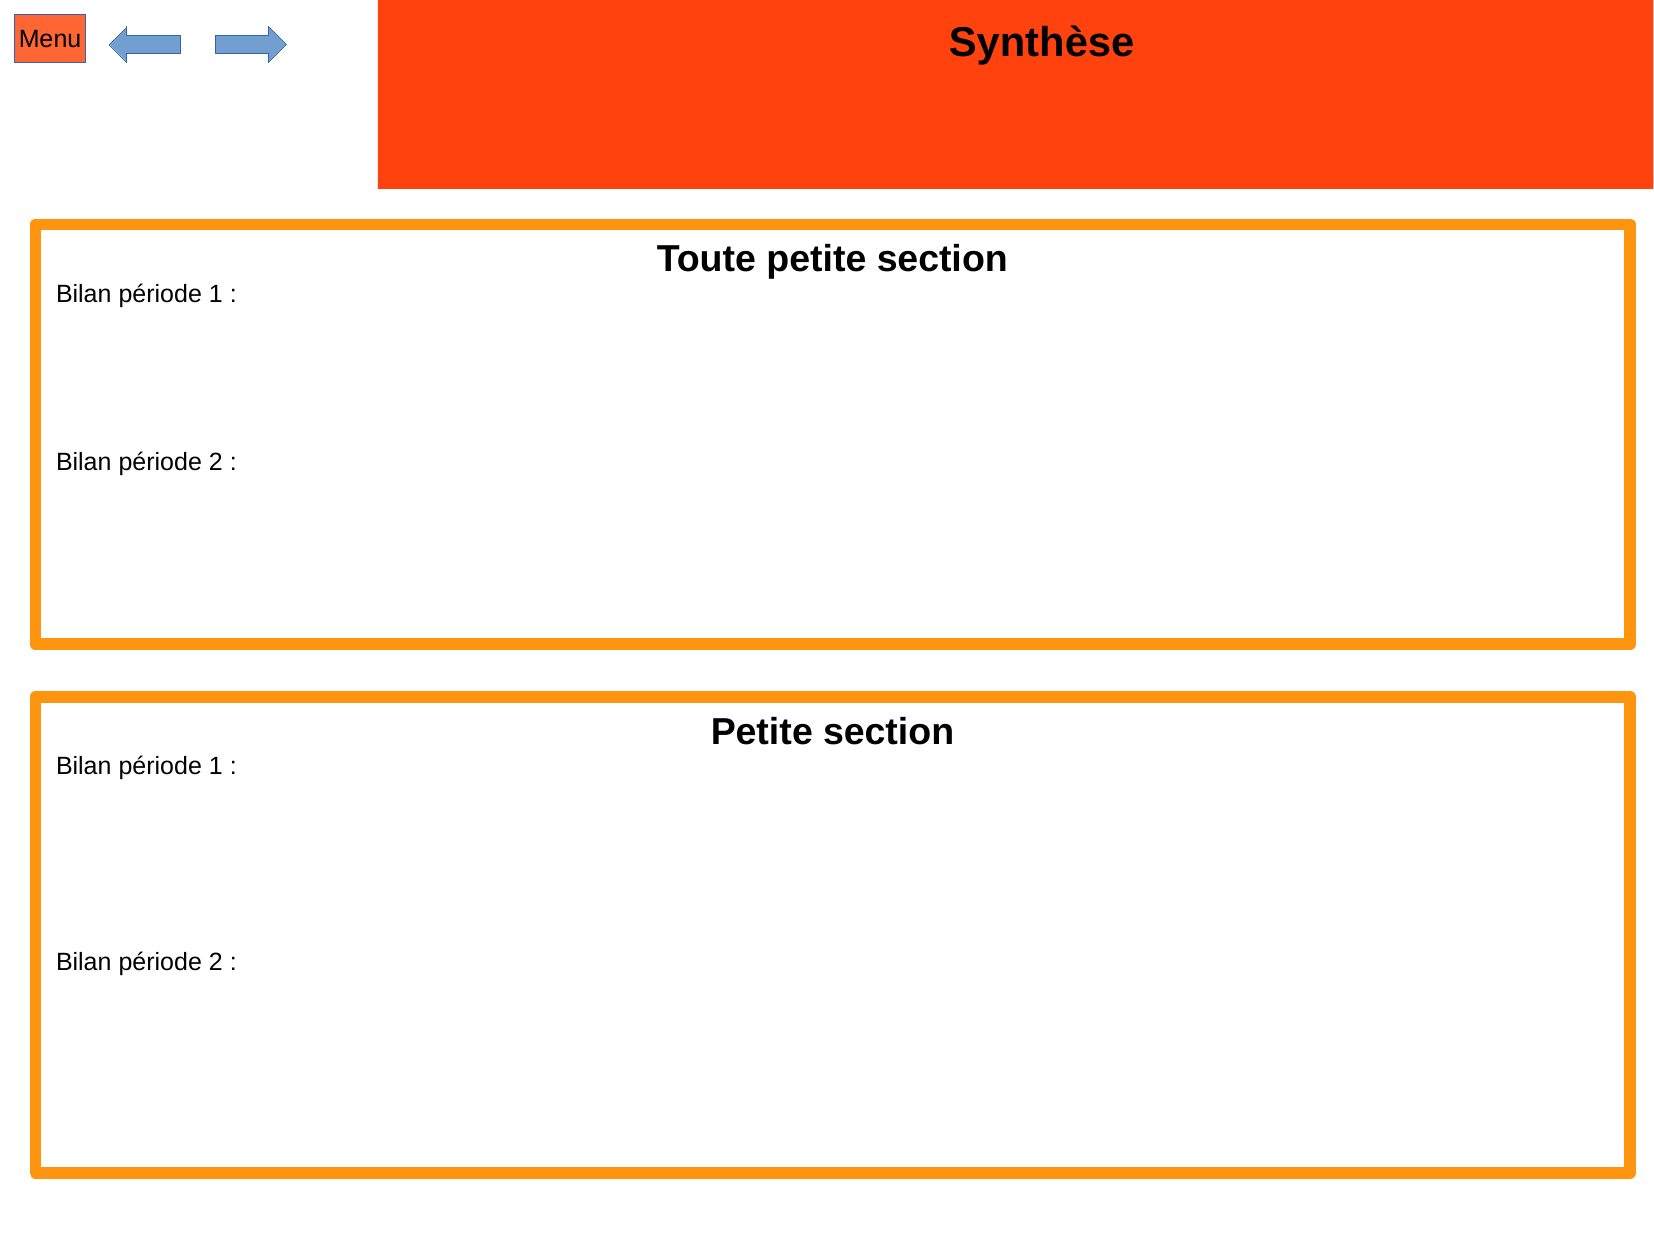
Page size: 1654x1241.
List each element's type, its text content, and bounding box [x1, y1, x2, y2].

text_box [109, 26, 181, 63]
text_box Toute petite section Bilan période 1 : Bilan période 2 : [35, 224, 1630, 645]
text_box Synthèse [934, 11, 1150, 157]
text_box [215, 26, 287, 63]
text_box Petite section Bilan période 1 : Bilan période 2 : [35, 696, 1630, 1173]
text_box [377, 0, 1654, 189]
text_box Menu [14, 14, 86, 63]
